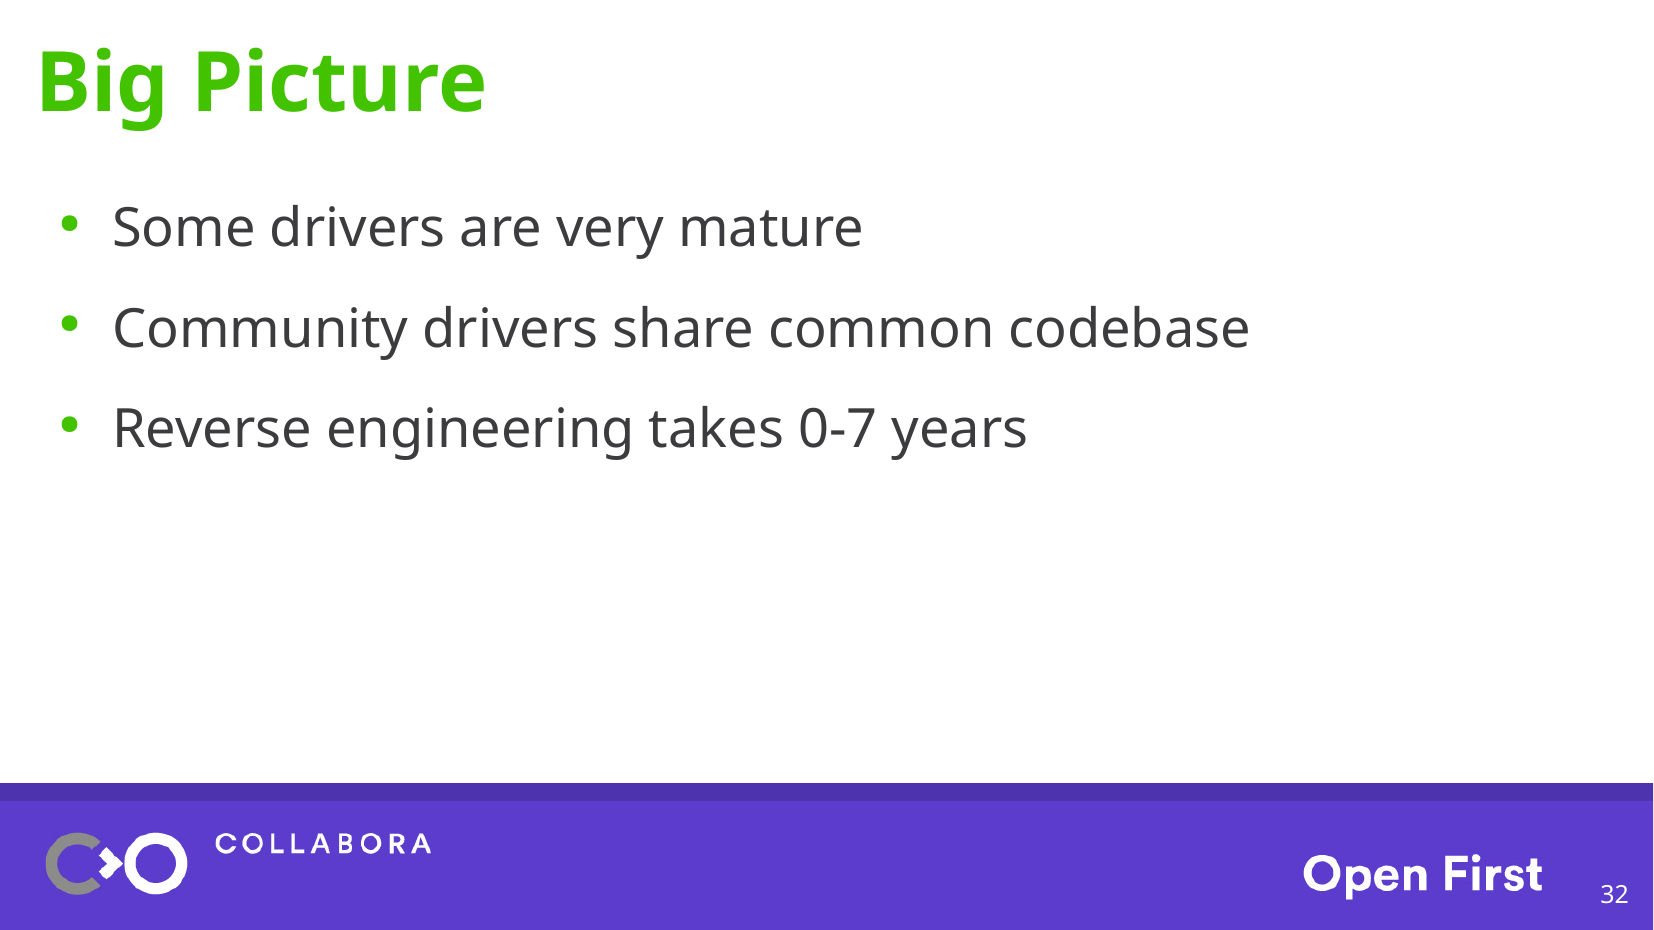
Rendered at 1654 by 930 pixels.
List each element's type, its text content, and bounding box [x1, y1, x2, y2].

picture [0, 0, 1654, 930]
list Some drivers are very mature Community drivers share common codebase Reverse engineering takes 0-7 years [41, 160, 1613, 804]
title Big Picture [35, 28, 1608, 192]
